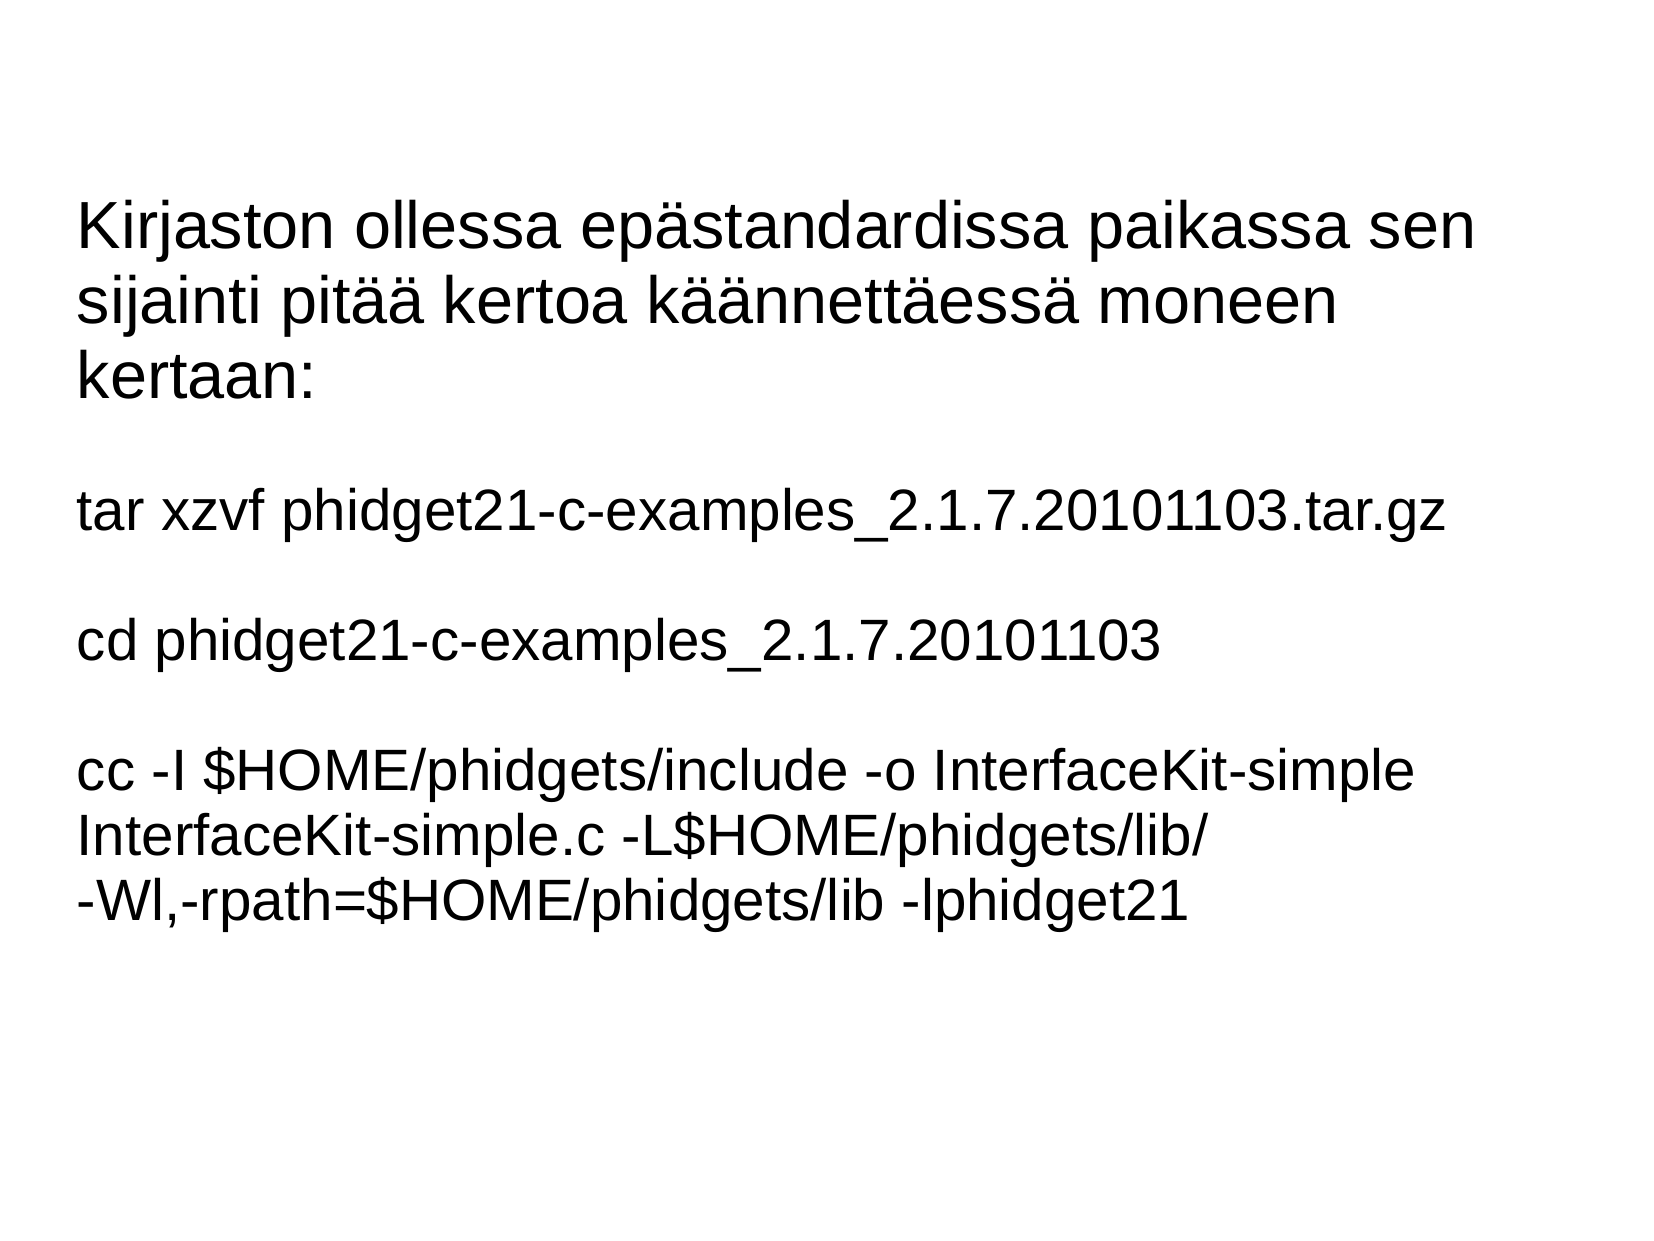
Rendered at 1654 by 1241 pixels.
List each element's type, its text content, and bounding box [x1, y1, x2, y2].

text_box Kirjaston ollessa epästandardissa paikassa sen sijainti pitää kertoa käännettäessä moneen kertaan: tar xzvf phidget21-c-examples_2.1.7.20101103.tar.gz cd phidget21-c-examples_2.1.7.20101103 cc -I $HOME/phidgets/include -o InterfaceKit-simple InterfaceKit-simple.c -L$HOME/phidgets/lib/ -Wl,-rpath=$HOME/phidgets/lib -lphidget21 [76, 188, 1565, 1148]
